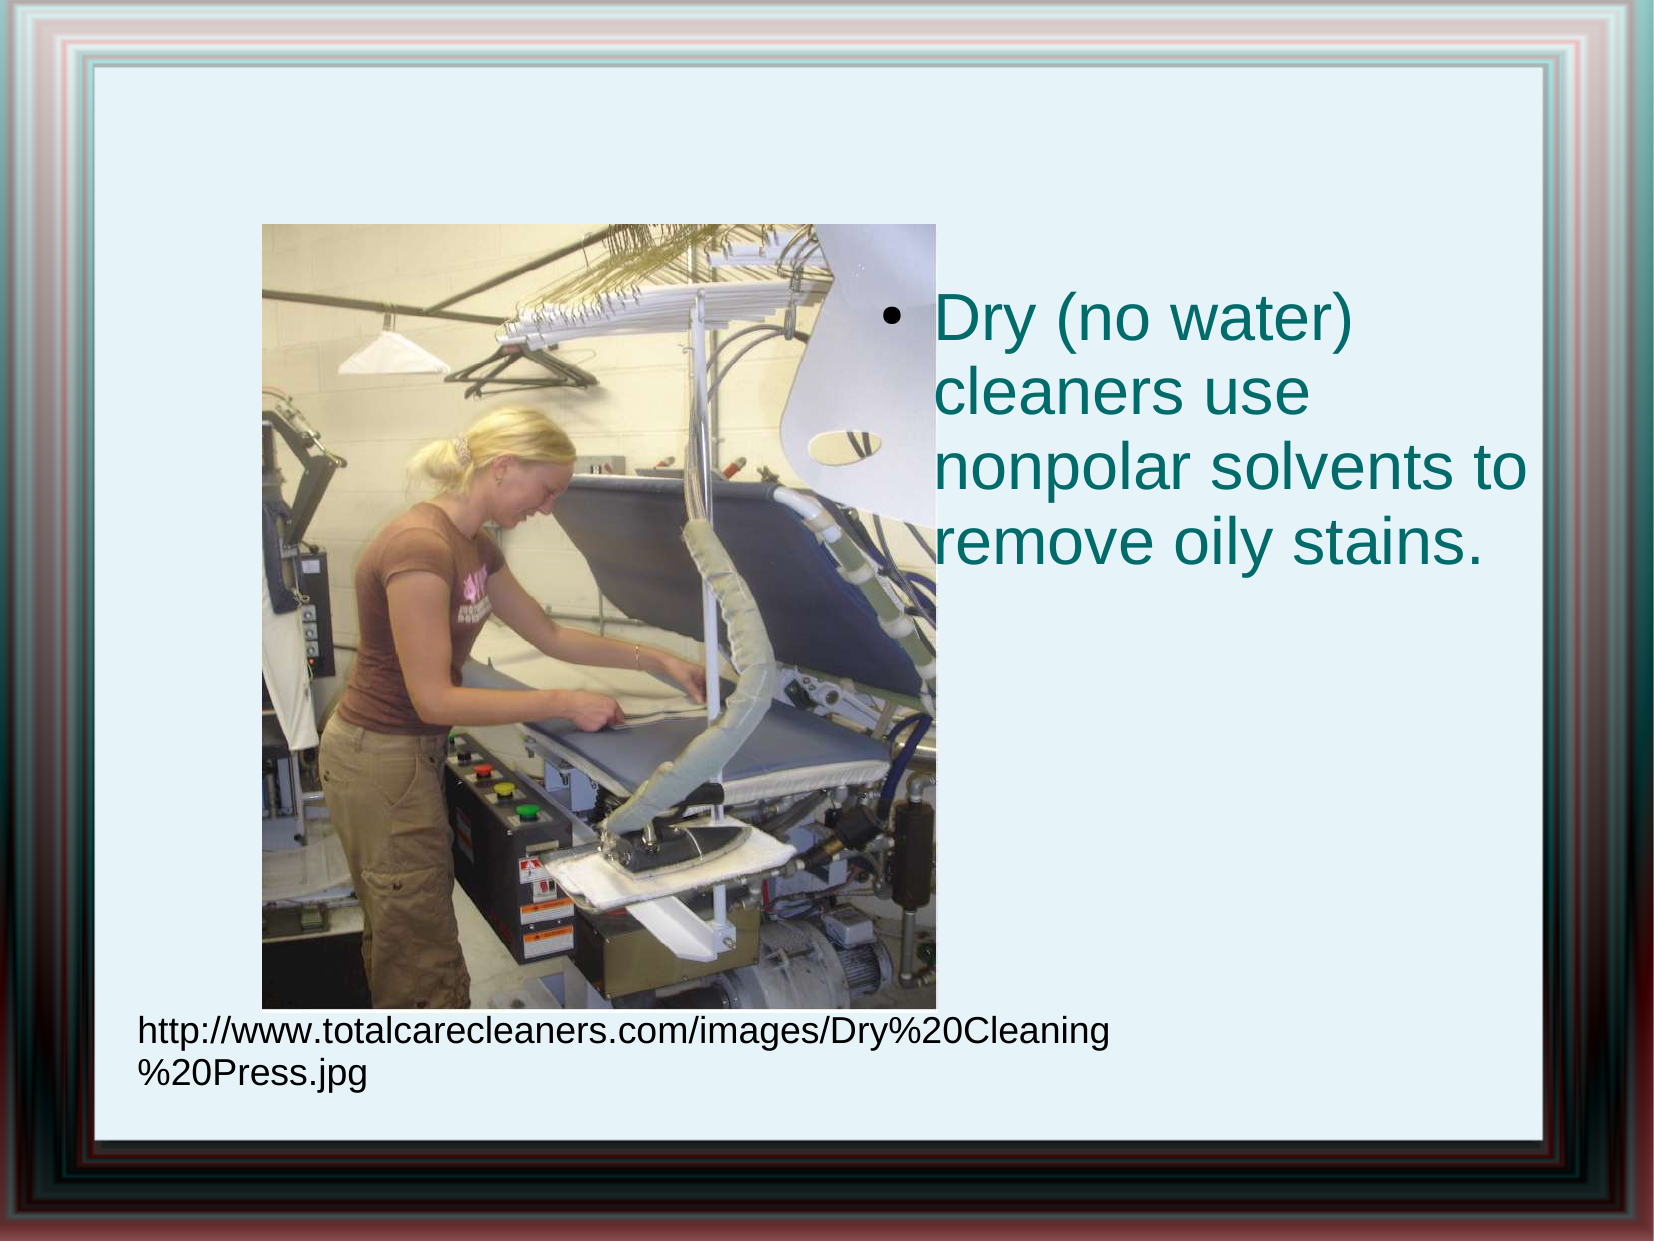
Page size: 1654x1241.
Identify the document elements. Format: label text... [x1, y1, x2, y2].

text_box http://www.totalcarecleaners.com/images/Dry%20Cleaning%20Press.jpg [137, 1009, 1181, 1094]
chart [118, 324, 796, 945]
picture [0, 0, 1654, 1241]
list Dry (no water) cleaners use nonpolar solvents to remove oily stains. [862, 279, 1540, 901]
